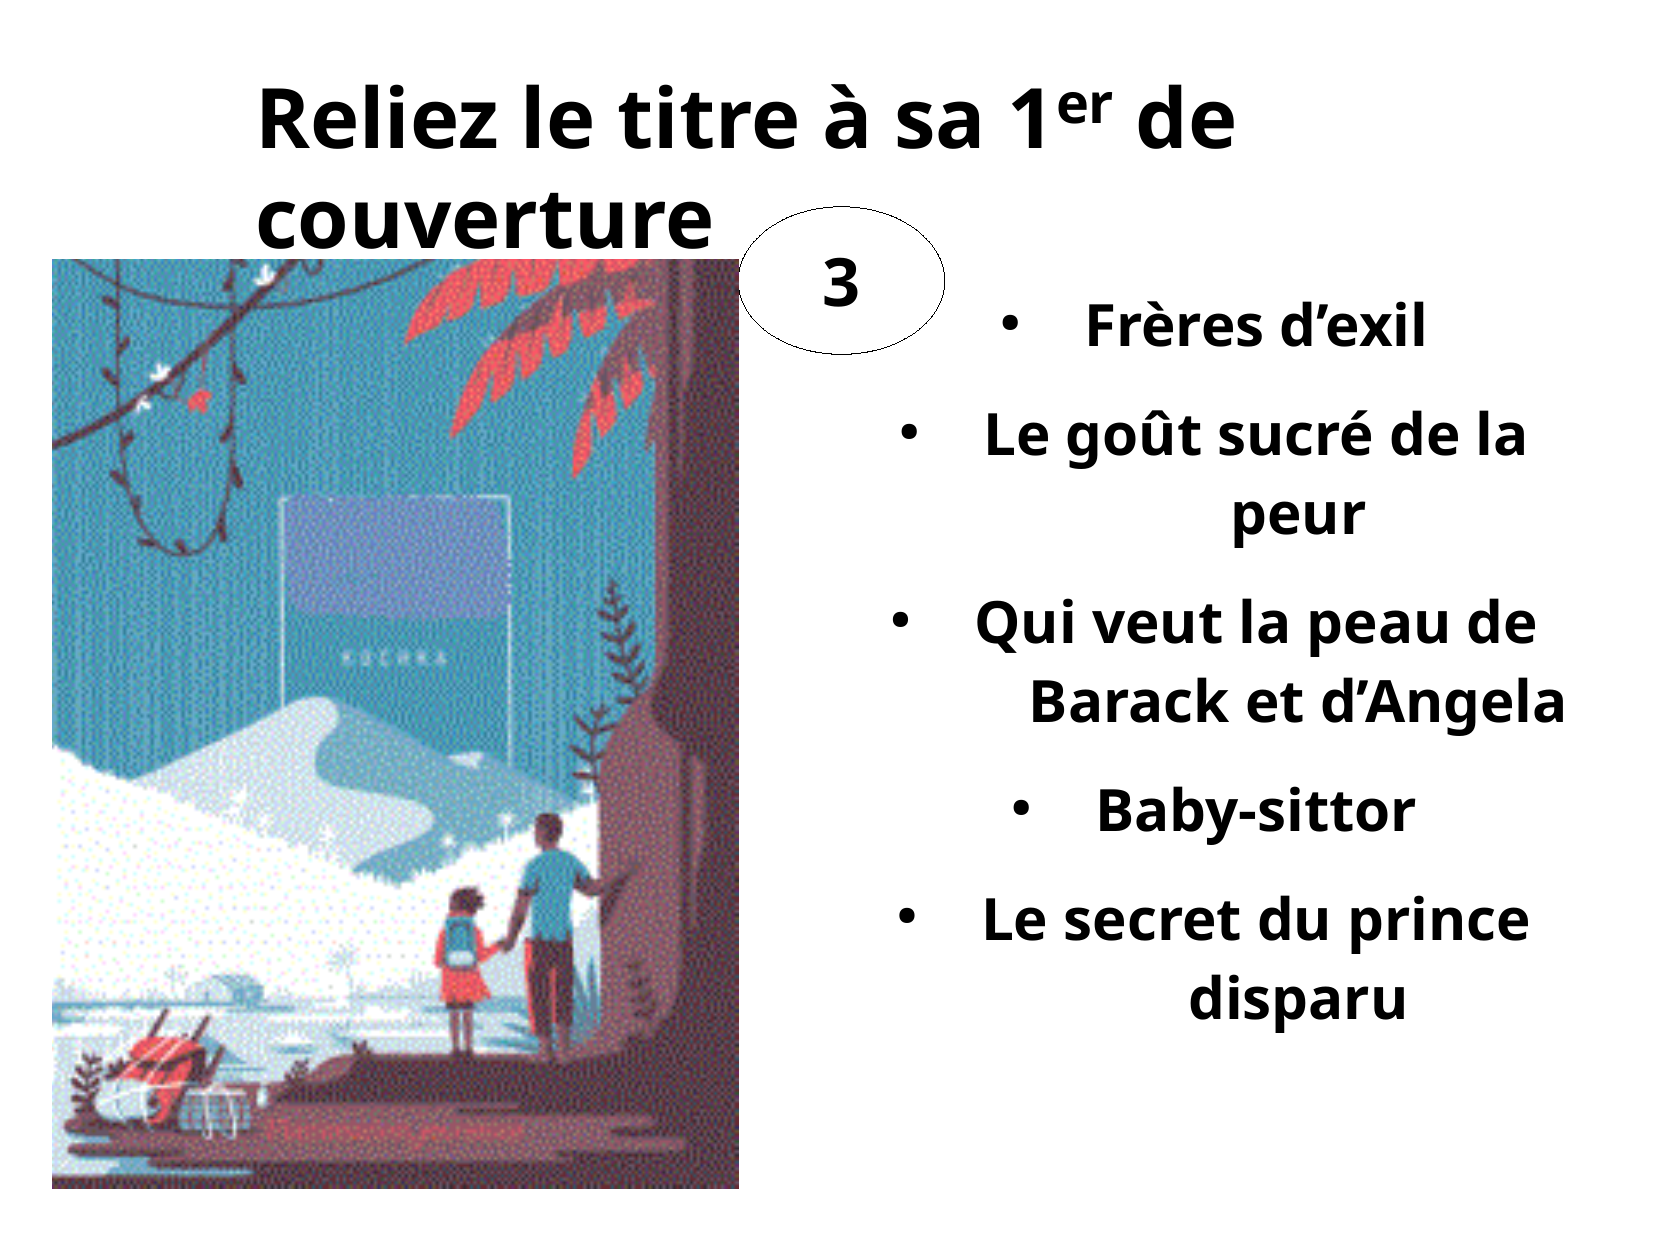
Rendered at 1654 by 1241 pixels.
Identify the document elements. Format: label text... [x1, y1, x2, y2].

text_box 3 [739, 273, 851, 355]
text_box Reliez le titre à sa 1er de couverture [240, 58, 1489, 273]
text_box 3 [847, 273, 945, 284]
picture [52, 259, 739, 1189]
list Frères d’exil Le goût sucré de la peur Qui veut la peau de Barack et d’Angela Baby-sittor Le secret du prince disparu [851, 284, 1578, 1089]
list [845, 355, 1572, 1094]
